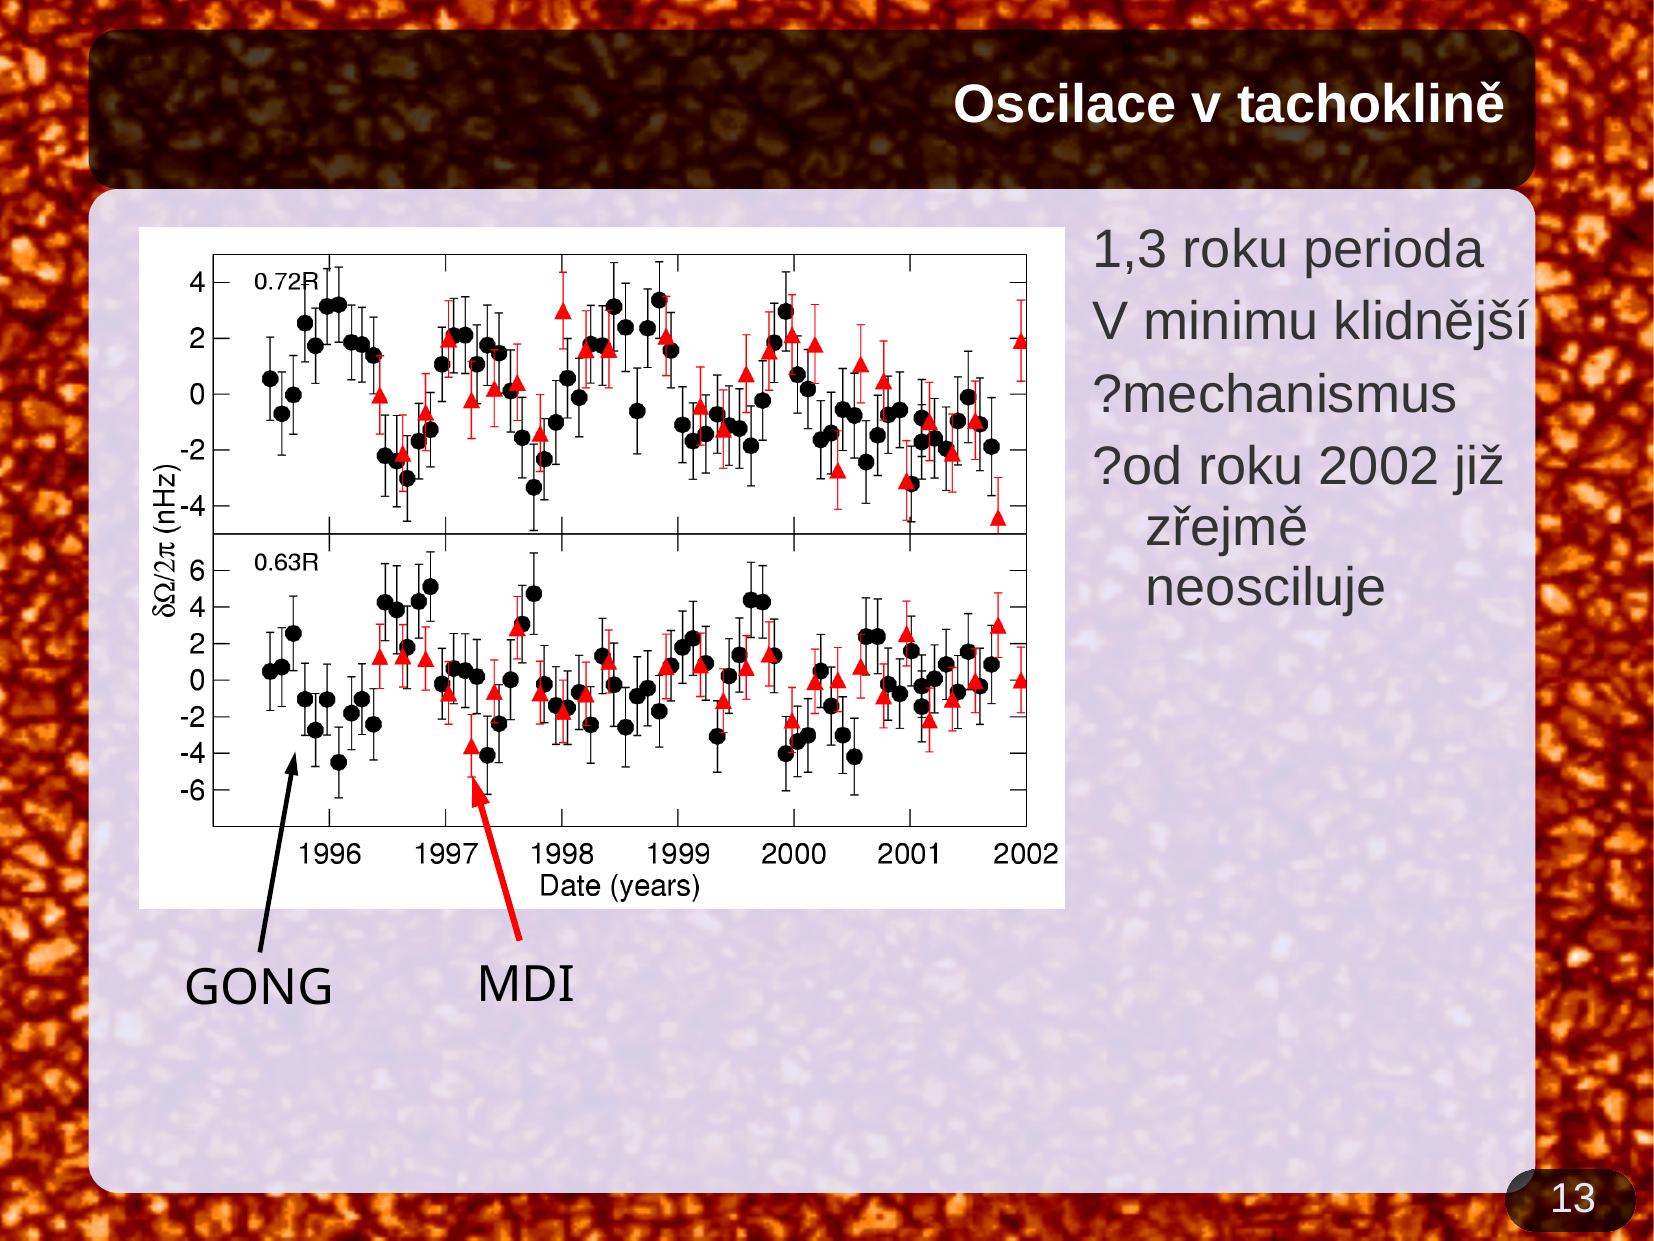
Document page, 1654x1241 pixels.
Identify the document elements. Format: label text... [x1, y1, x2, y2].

text_box GONG [168, 942, 349, 1027]
list 1,3 roku perioda V minimu klidnější ?mechanismus ?od roku 2002 již zřejmě neosciluje [1092, 218, 1536, 1164]
text_box MDI [461, 940, 590, 1025]
title Oscilace v tachoklině [118, 59, 1506, 148]
picture [0, 0, 1654, 1241]
